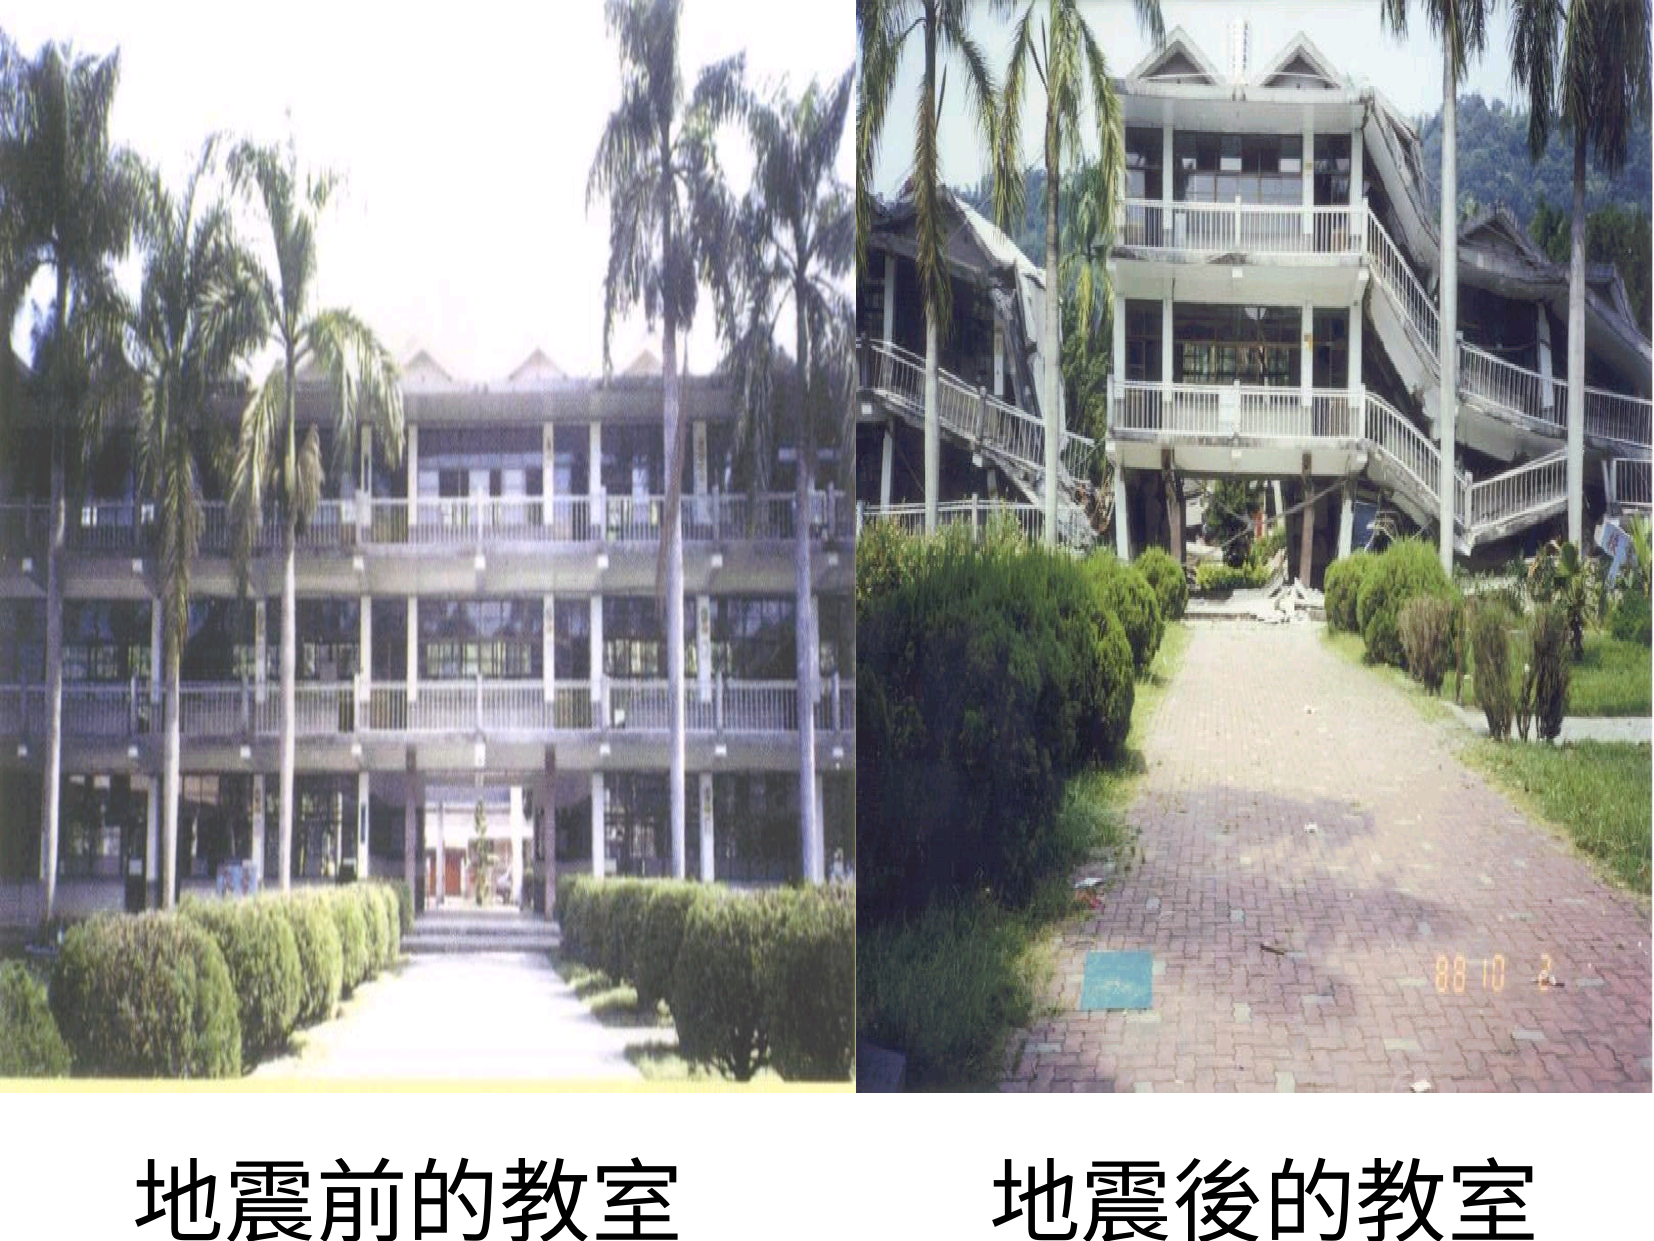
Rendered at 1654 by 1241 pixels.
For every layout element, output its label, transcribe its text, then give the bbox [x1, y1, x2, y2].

text_box 地震前的教室 [118, 1122, 709, 1229]
picture [0, 0, 1654, 1093]
text_box 地震後的教室 [974, 1122, 1565, 1236]
